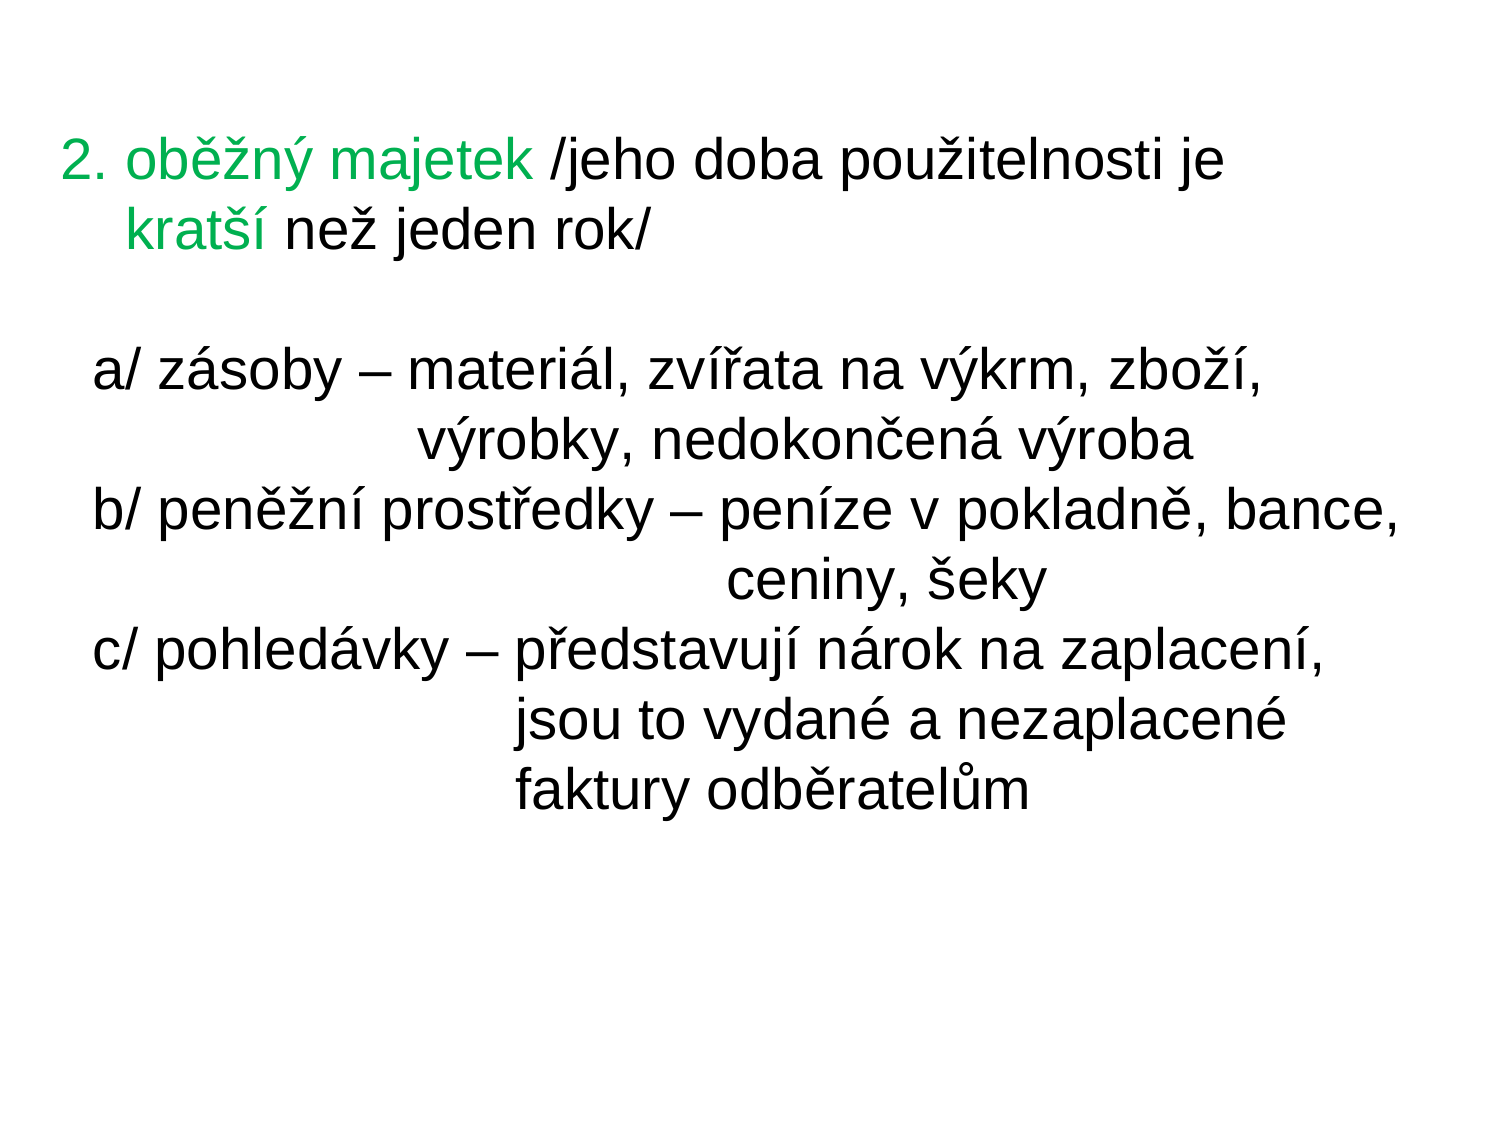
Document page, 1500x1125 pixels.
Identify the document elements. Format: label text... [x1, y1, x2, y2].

text_box 2. oběžný majetek /jeho doba použitelnosti je kratší než jeden rok/ a/ zásoby – materiál, zvířata na výkrm, zboží, výrobky, nedokončená výroba b/ peněžní prostředky – peníze v pokladně, bance, ceniny, šeky c/ pohledávky – představují nárok na zaplacení, jsou to vydané a nezaplacené faktury odběratelům [29, 113, 1471, 899]
